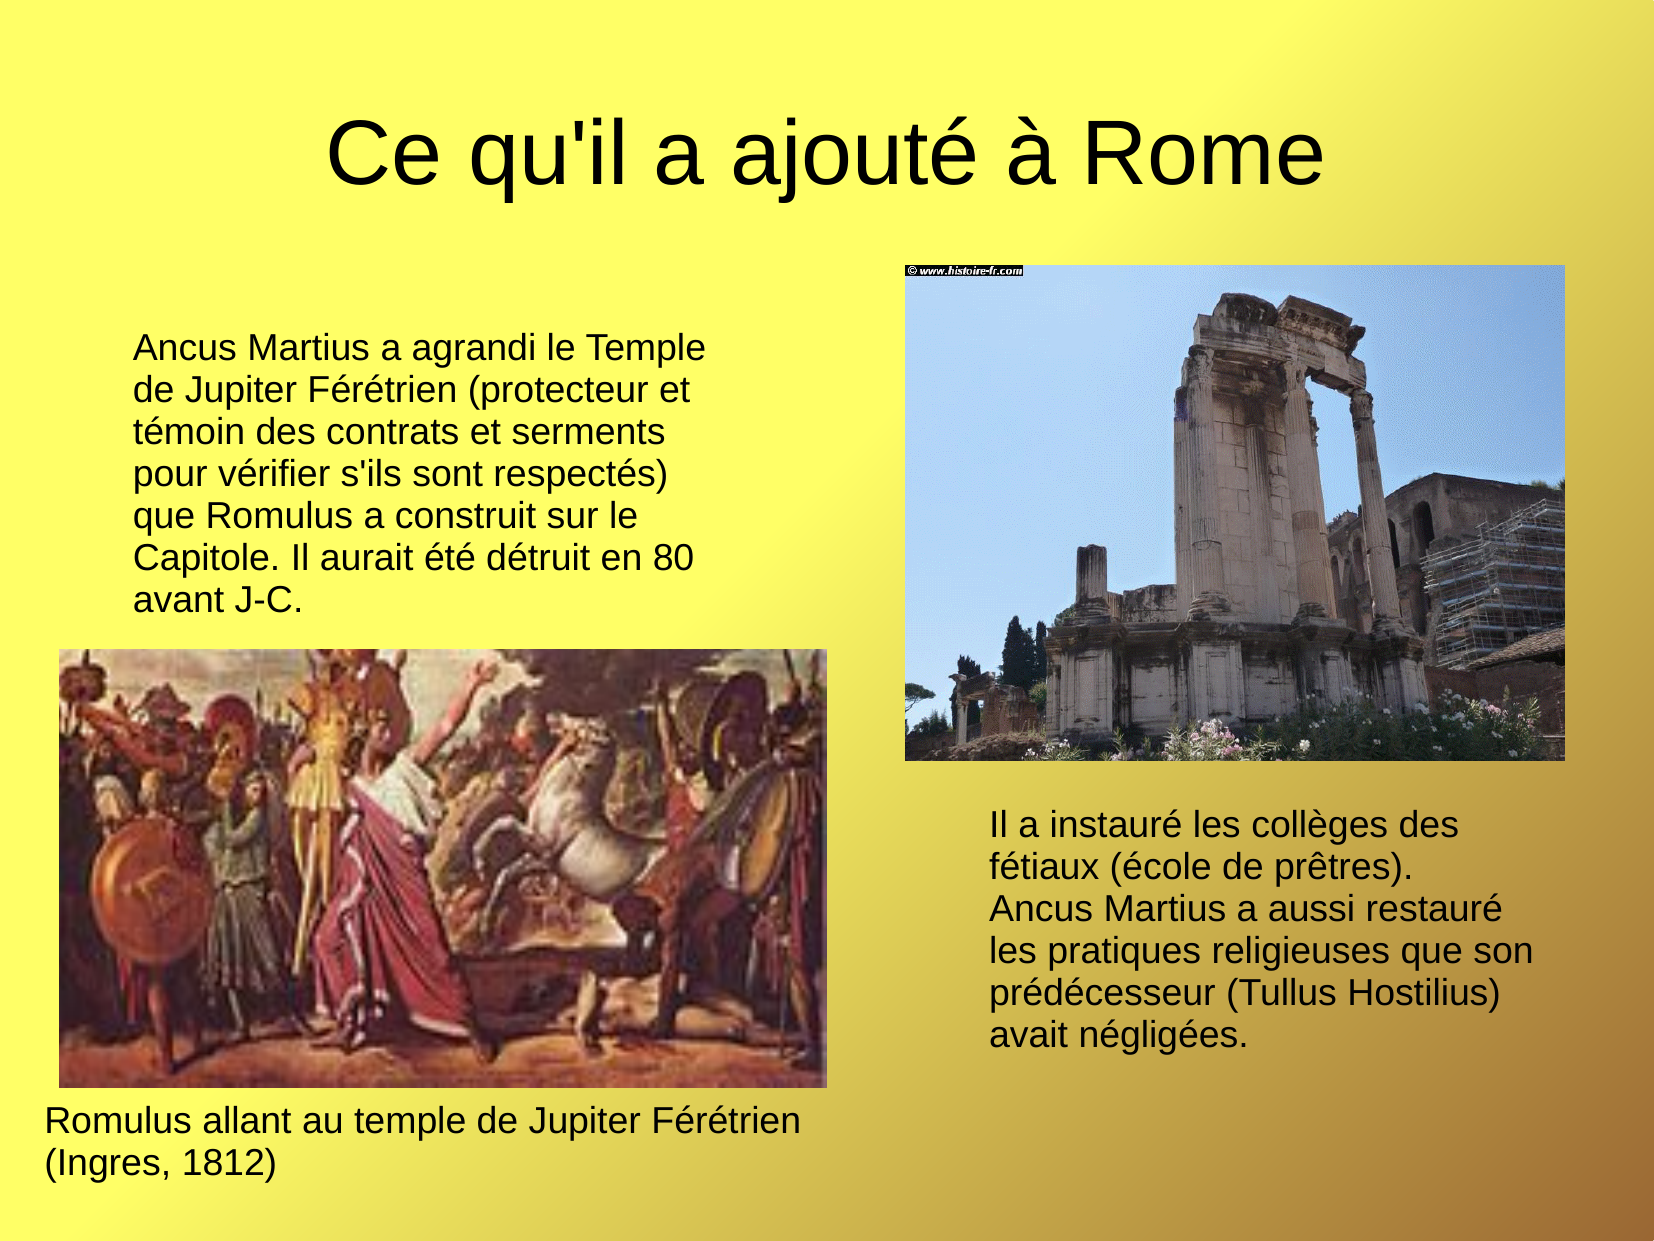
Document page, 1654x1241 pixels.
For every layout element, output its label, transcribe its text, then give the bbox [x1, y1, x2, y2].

picture [905, 265, 1565, 761]
title Ce qu'il a ajouté à Rome [82, 49, 1571, 257]
text_box Ancus Martius a agrandi le Temple de Jupiter Férétrien (protecteur et témoin des contrats et serments pour vérifier s'ils sont respectés) que Romulus a construit sur le Capitole. Il aurait été détruit en 80 avant J-C. [118, 318, 739, 629]
text_box Romulus allant au temple de Jupiter Férétrien (Ingres, 1812) [29, 1092, 857, 1192]
text_box Il a instauré les collèges des fétiaux (école de prêtres). Ancus Martius a aussi restauré les pratiques religieuses que son prédécesseur (Tullus Hostilius) avait négligées. [974, 795, 1565, 1063]
picture [59, 649, 827, 1088]
